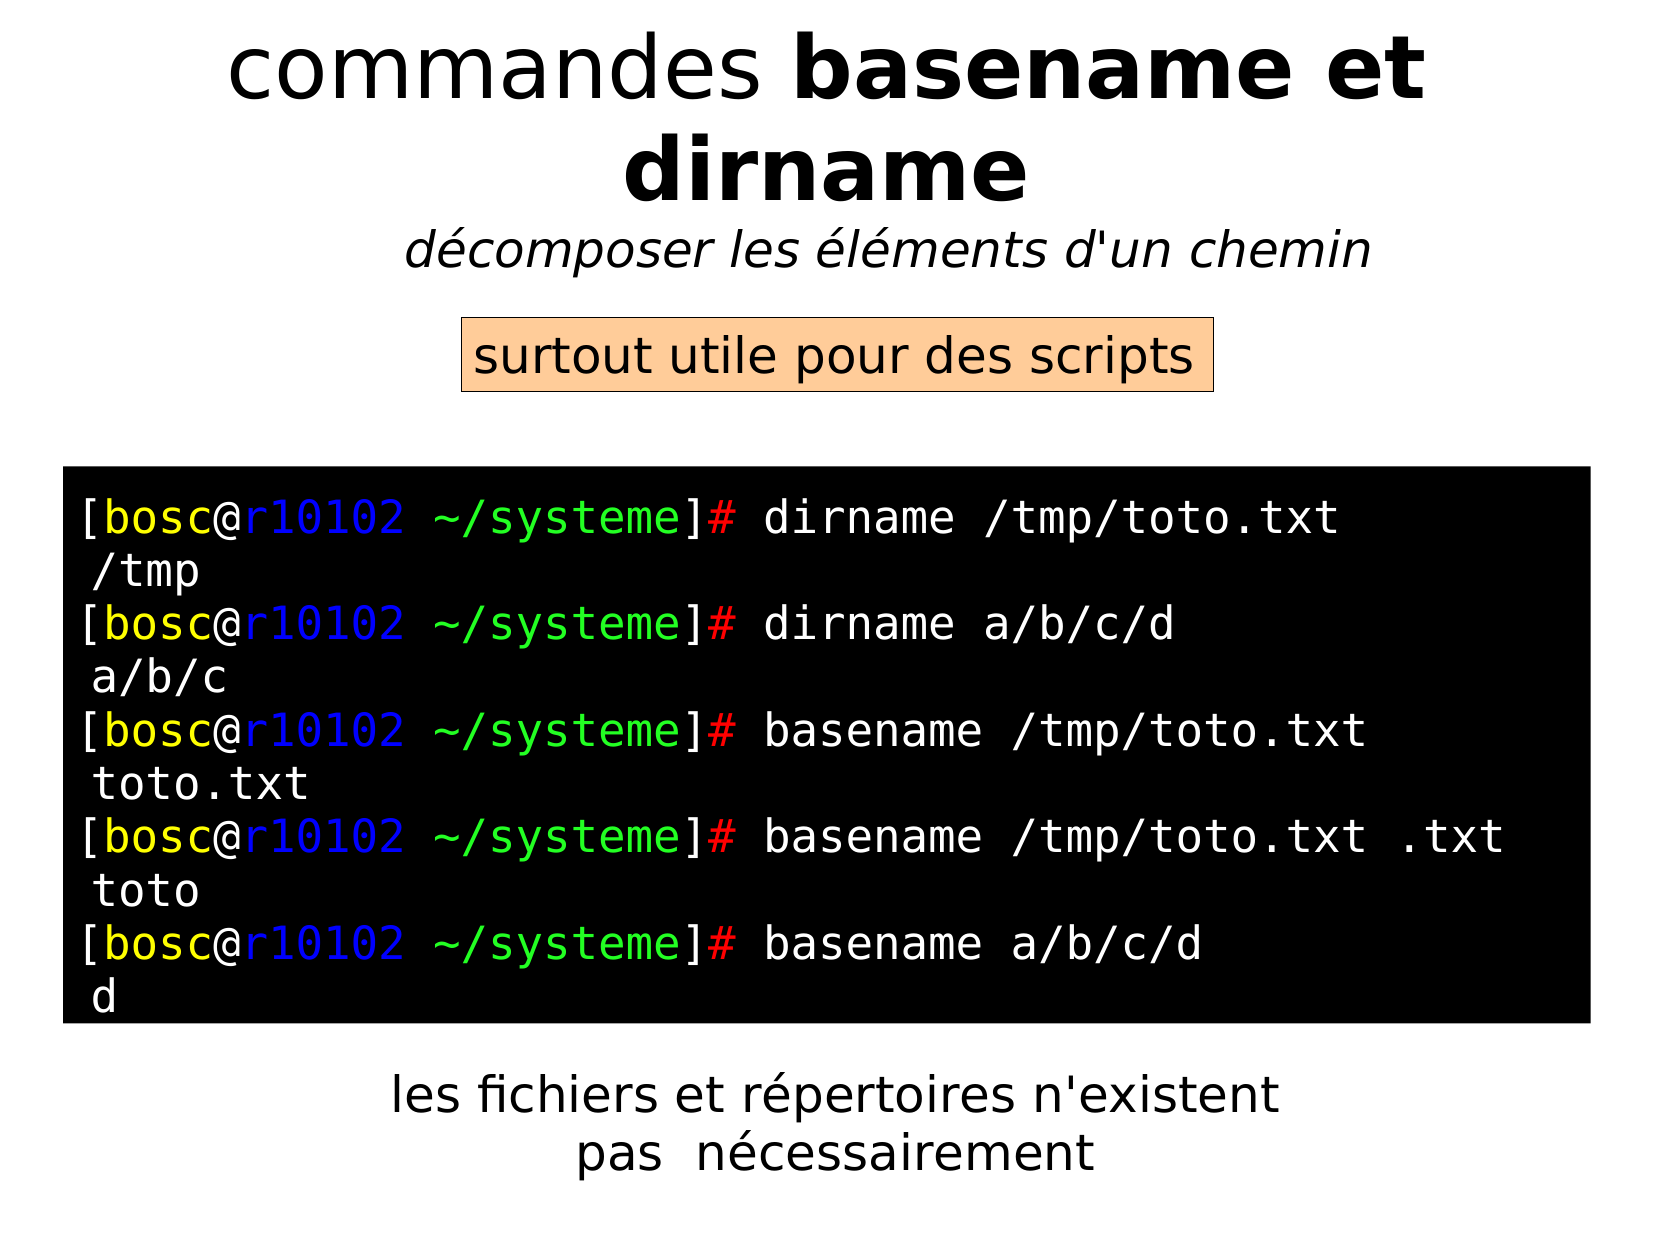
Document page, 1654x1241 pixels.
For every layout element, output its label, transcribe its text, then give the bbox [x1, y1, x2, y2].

title commandes basename et dirname [0, 9, 1654, 229]
text_box les fichiers et répertoires n'existent pas nécessairement [390, 1065, 1281, 1183]
text_box [461, 317, 1214, 392]
text_box décomposer les éléments d'un chemin [404, 221, 1375, 280]
text_box [bosc@r10102 ~/systeme]# dirname /tmp/toto.txt /tmp [bosc@r10102 ~/systeme]# dirname a/b/c/d a/b/c [bosc@r10102 ~/systeme]# basename /tmp/toto.txt toto.txt [bosc@r10102 ~/systeme]# basename /tmp/toto.txt .txt toto [bosc@r10102 ~/systeme]# basename a/b/c/d d [63, 466, 1591, 1024]
text_box surtout utile pour des scripts [473, 326, 1196, 386]
